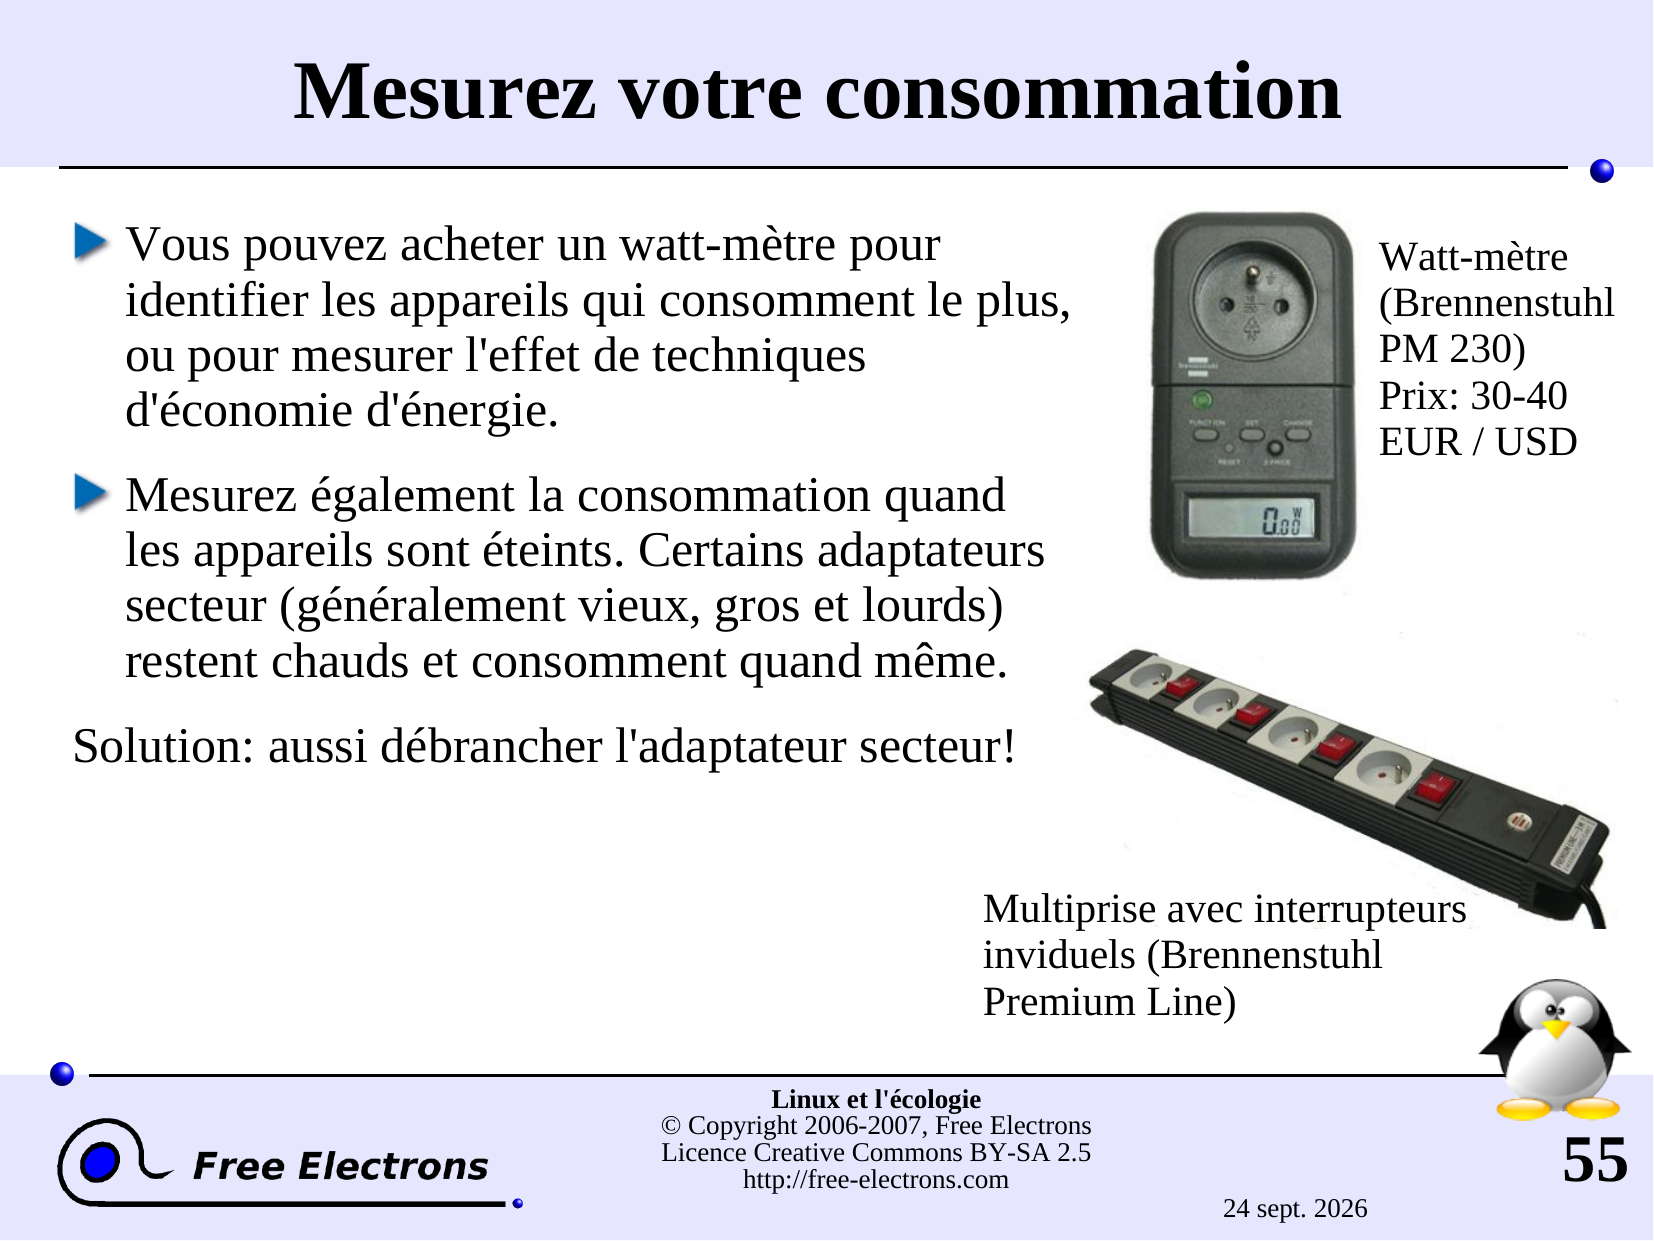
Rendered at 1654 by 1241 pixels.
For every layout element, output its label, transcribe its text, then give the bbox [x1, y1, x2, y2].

picture [1066, 632, 1618, 929]
picture [50, 1107, 527, 1216]
picture [1476, 979, 1634, 1121]
list Vous pouvez acheter un watt-mètre pour identifier les appareils qui consomment le plus, ou pour mesurer l'effet de techniques d'économie d'énergie. Mesurez également la consommation quand les appareils sont éteints. Certains adaptateurs secteur (généralement vieux, gros et lourds) restent chauds et consomment quand même. Solution: aussi débrancher l'adaptateur secteur! [54, 216, 1574, 1066]
text_box Multiprise avec interrupteurs inviduels (Brennenstuhl Premium Line) [982, 885, 1484, 1037]
title Mesurez votre consommation [33, 29, 1604, 153]
picture [1135, 201, 1375, 596]
text_box Watt-mètre (Brennenstuhl PM 230) Prix: 30-40 EUR / USD [1378, 233, 1616, 486]
